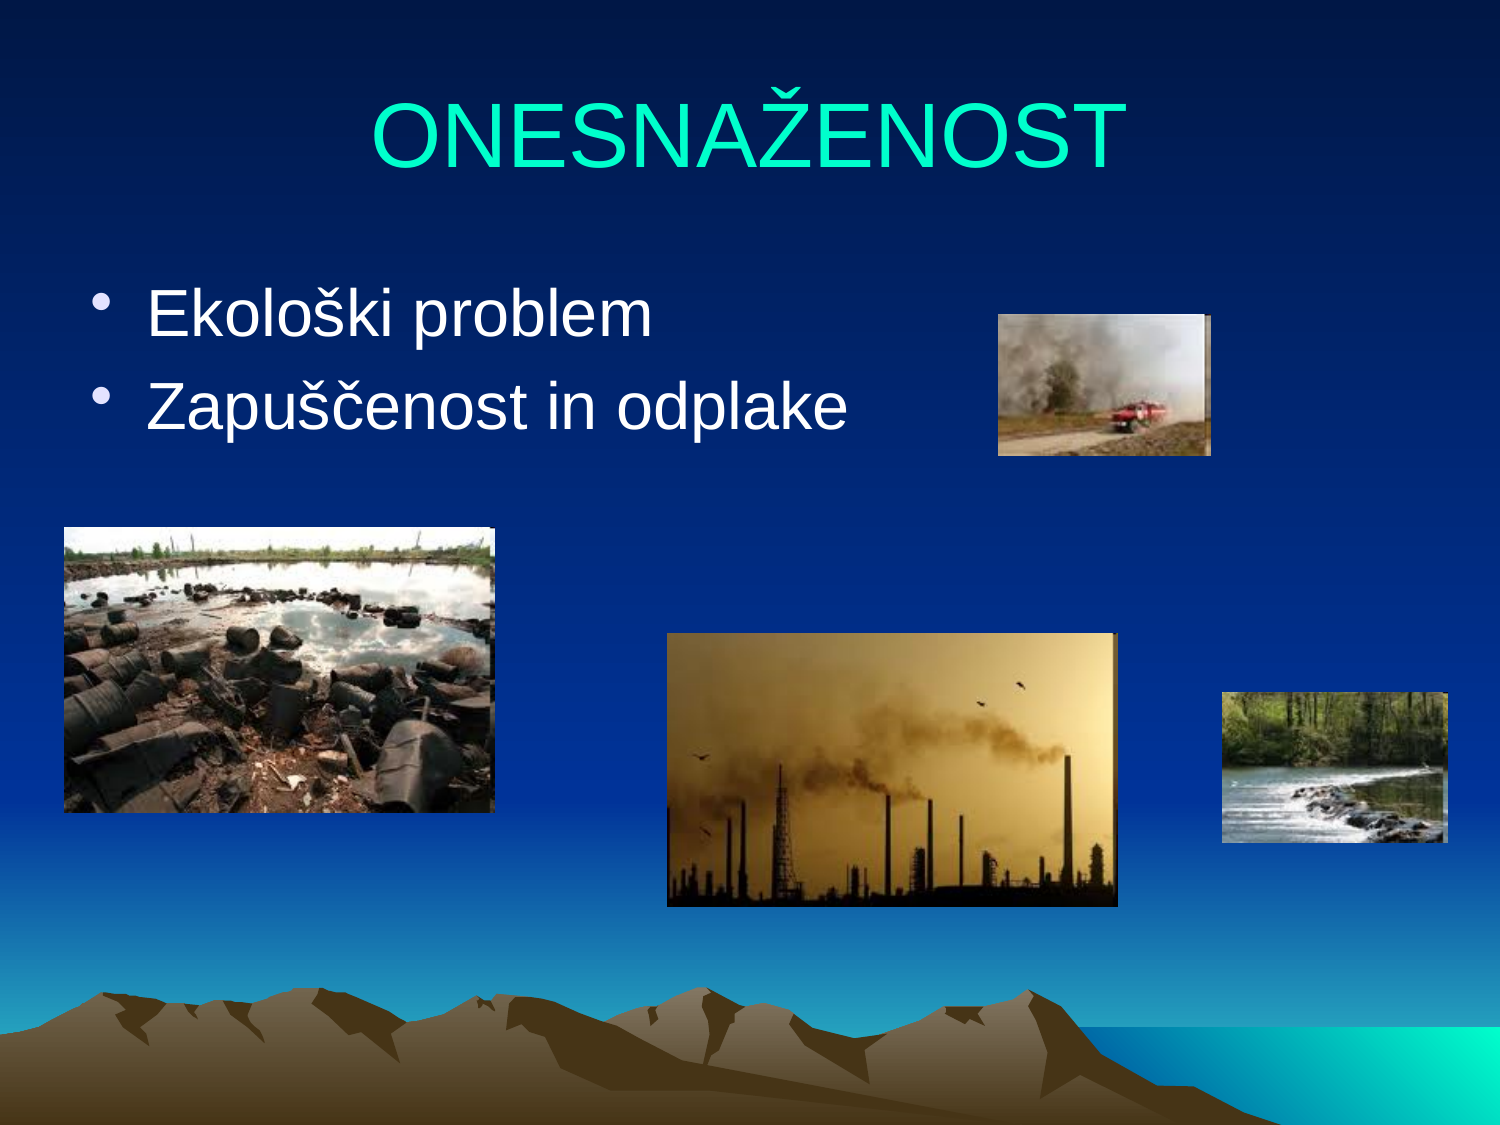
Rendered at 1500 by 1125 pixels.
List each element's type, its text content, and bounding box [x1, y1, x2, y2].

picture [667, 633, 1118, 907]
picture [1222, 692, 1448, 843]
title ONESNAŽENOST [75, 37, 1425, 225]
picture [998, 314, 1211, 456]
picture [64, 527, 495, 813]
list Ekološki problem Zapuščenost in odplake [75, 262, 1425, 1000]
